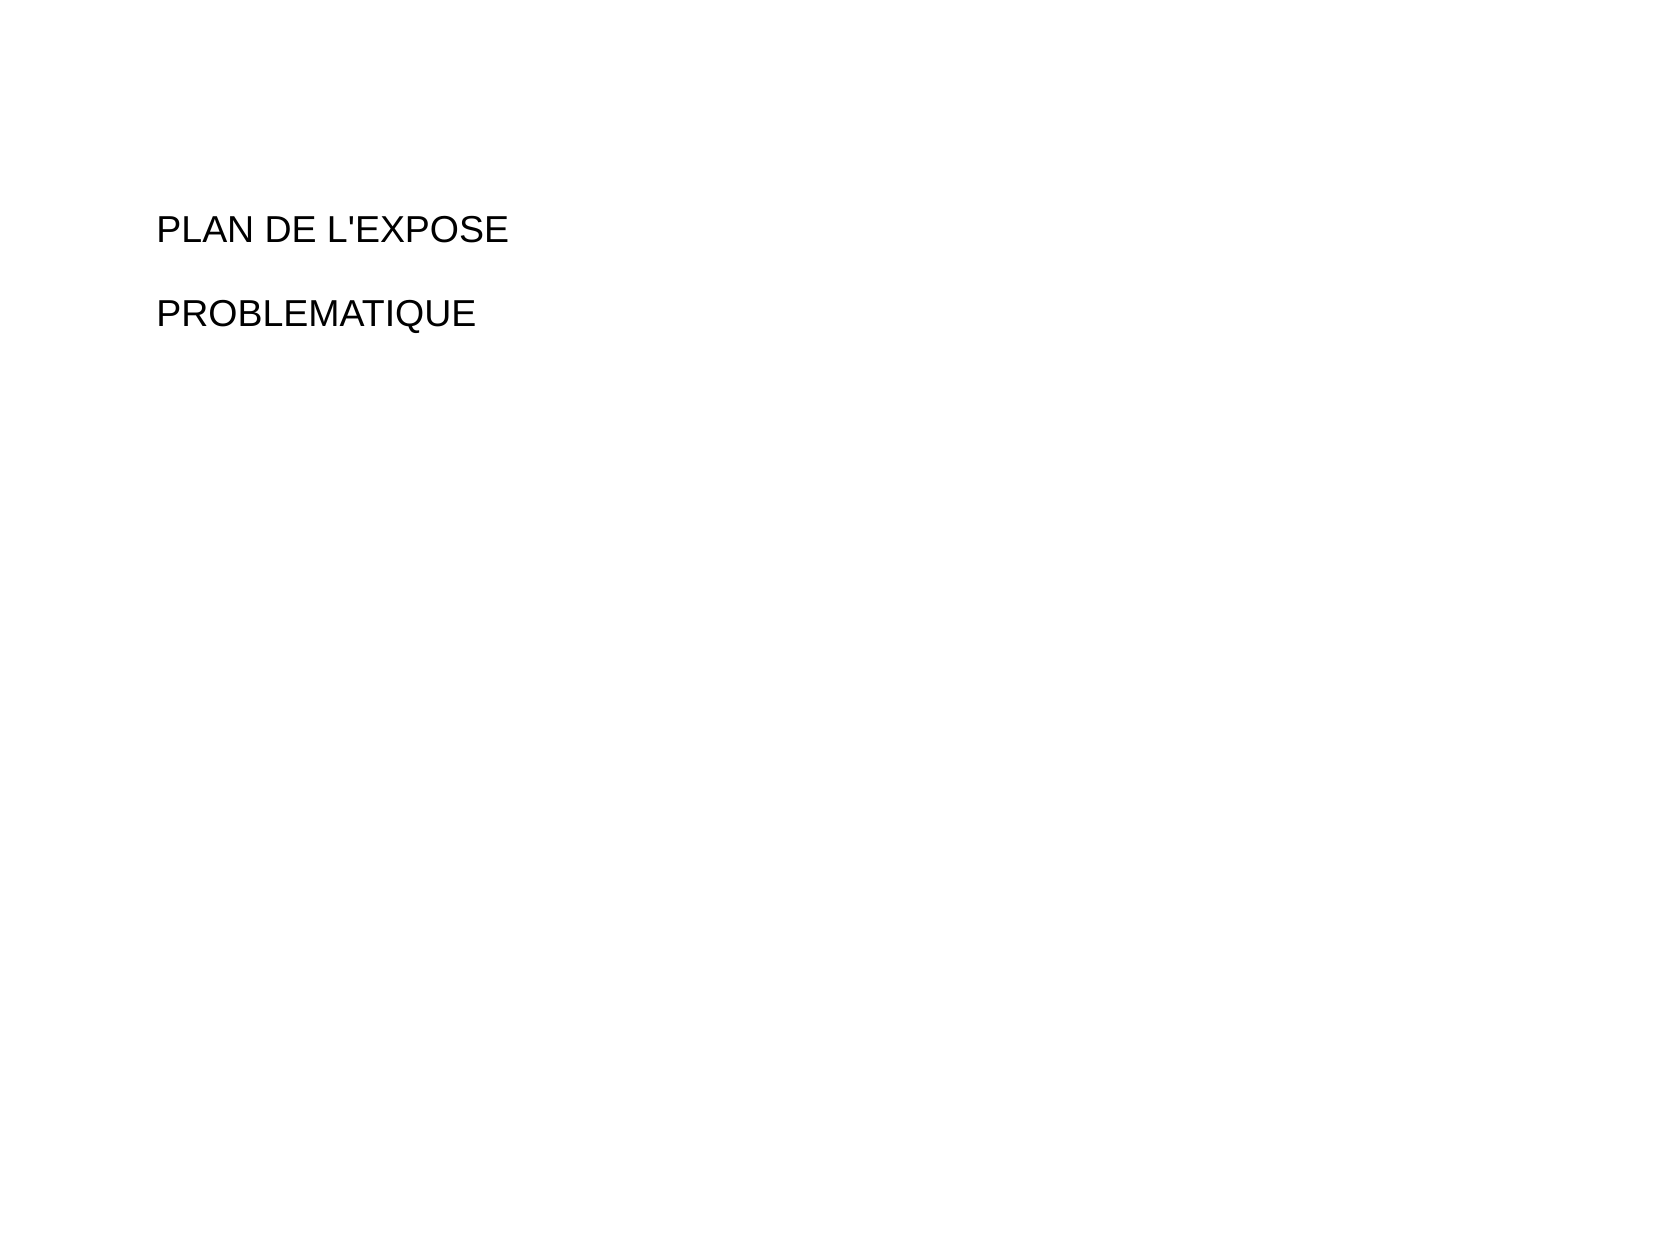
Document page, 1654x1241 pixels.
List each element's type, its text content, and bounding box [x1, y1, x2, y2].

text_box PLAN DE L'EXPOSE PROBLEMATIQUE [141, 200, 1264, 342]
